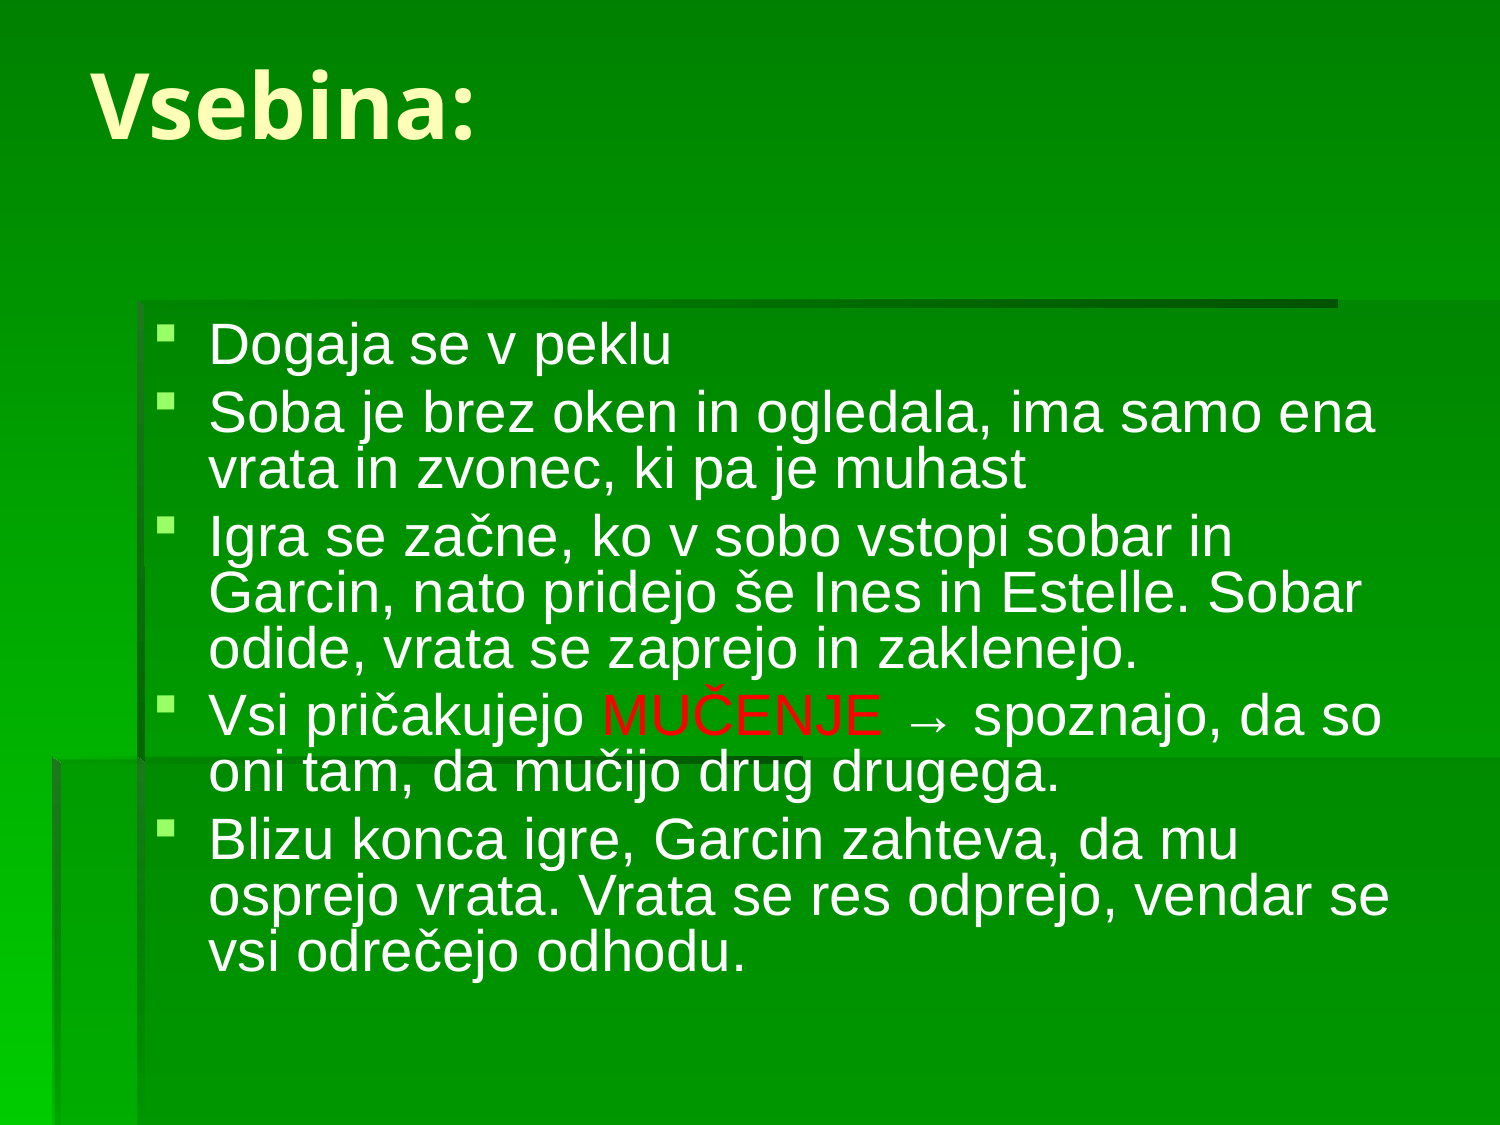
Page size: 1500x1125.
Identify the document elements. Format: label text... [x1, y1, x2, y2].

title Vsebina: [75, 40, 1451, 275]
list Dogaja se v peklu Soba je brez oken in ogledala, ima samo ena vrata in zvonec, ki pa je muhast Igra se začne, ko v sobo vstopi sobar in Garcin, nato pridejo še Ines in Estelle. Sobar odide, vrata se zaprejo in zaklenejo. Vsi pričakujejo MUČENJE → spoznajo, da so oni tam, da mučijo drug drugega. Blizu konca igre, Garcin zahteva, da mu osprejo vrata. Vrata se res odprejo, vendar se vsi odrečejo odhodu. [137, 312, 1451, 1000]
